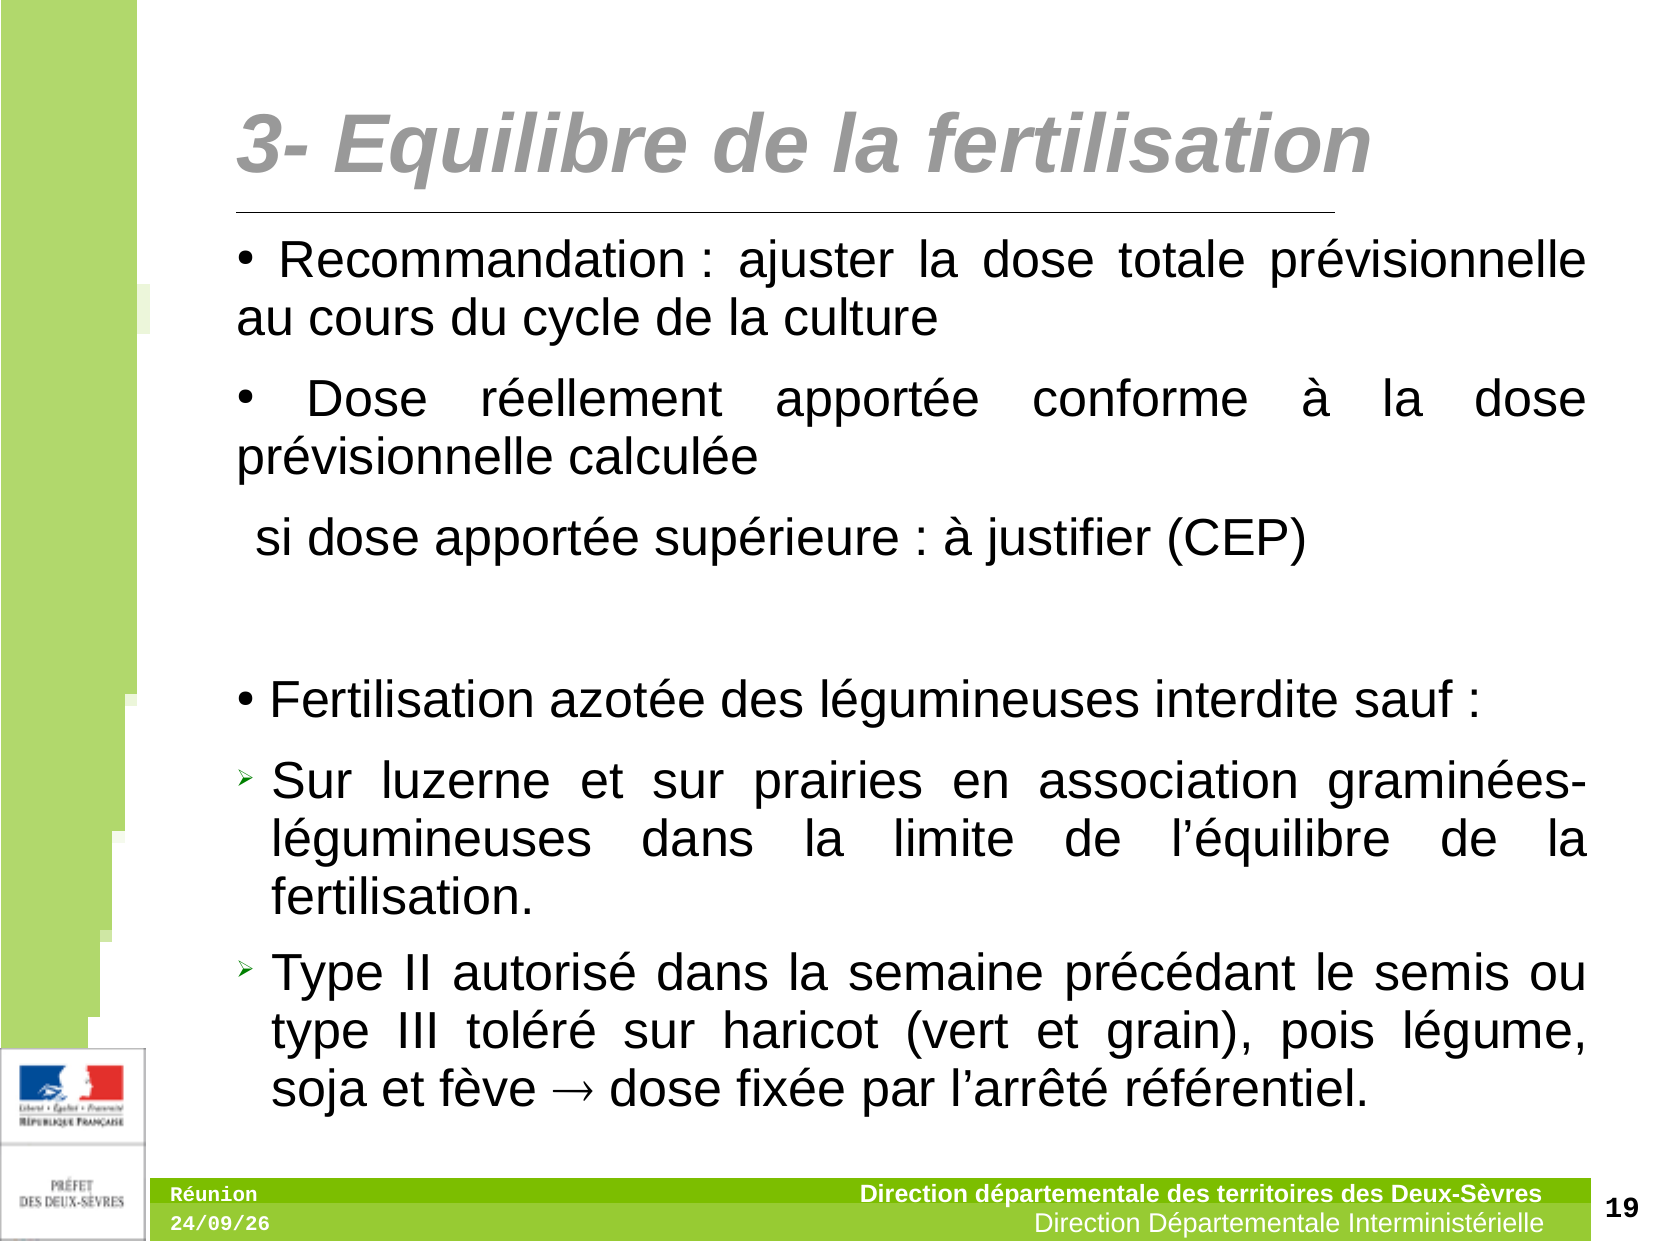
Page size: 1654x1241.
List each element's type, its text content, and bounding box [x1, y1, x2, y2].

title 3- Equilibre de la fertilisation [236, 69, 1447, 218]
list Recommandation : ajuster la dose totale prévisionnelle au cours du cycle de la culture Dose réellement apportée conforme à la dose prévisionnelle calculée si dose apportée supérieure : à justifier (CEP) Fertilisation azotée des légumineuses interdite sauf : Sur luzerne et sur prairies en association graminées-légumineuses dans la limite de l’équilibre de la fertilisation. Type II autorisé dans la semaine précédant le semis ou type III toléré sur haricot (vert et grain), pois légume, soja et fève  dose fixée par l’arrêté référentiel. [236, 230, 1589, 1241]
picture [0, 0, 1654, 1241]
